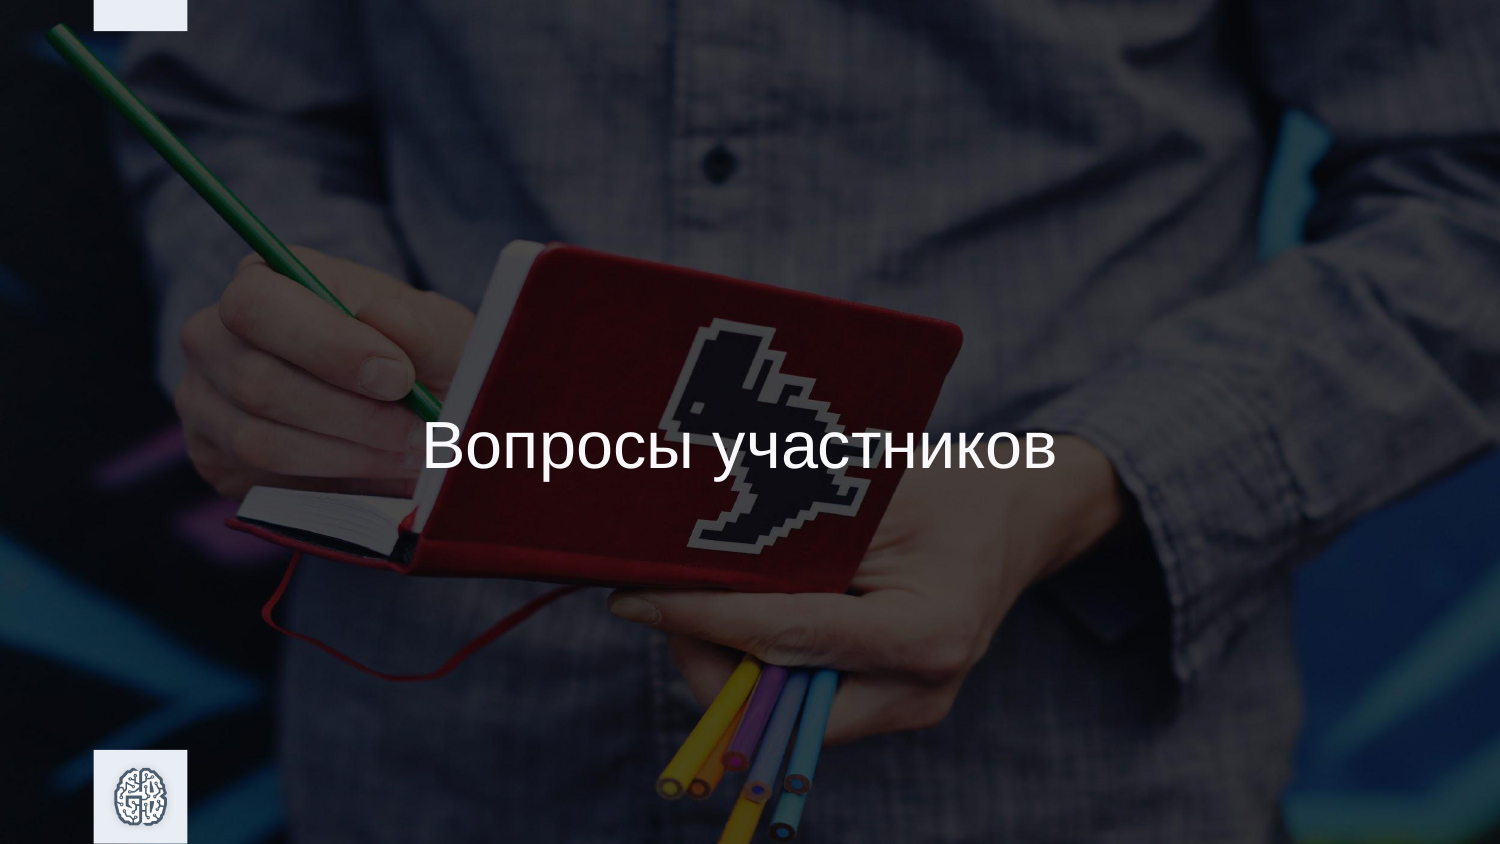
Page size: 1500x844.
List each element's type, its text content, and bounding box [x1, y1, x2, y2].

picture [0, 0, 1500, 844]
picture [106, 760, 175, 834]
text_box Вопросы участников [187, 93, 1312, 750]
